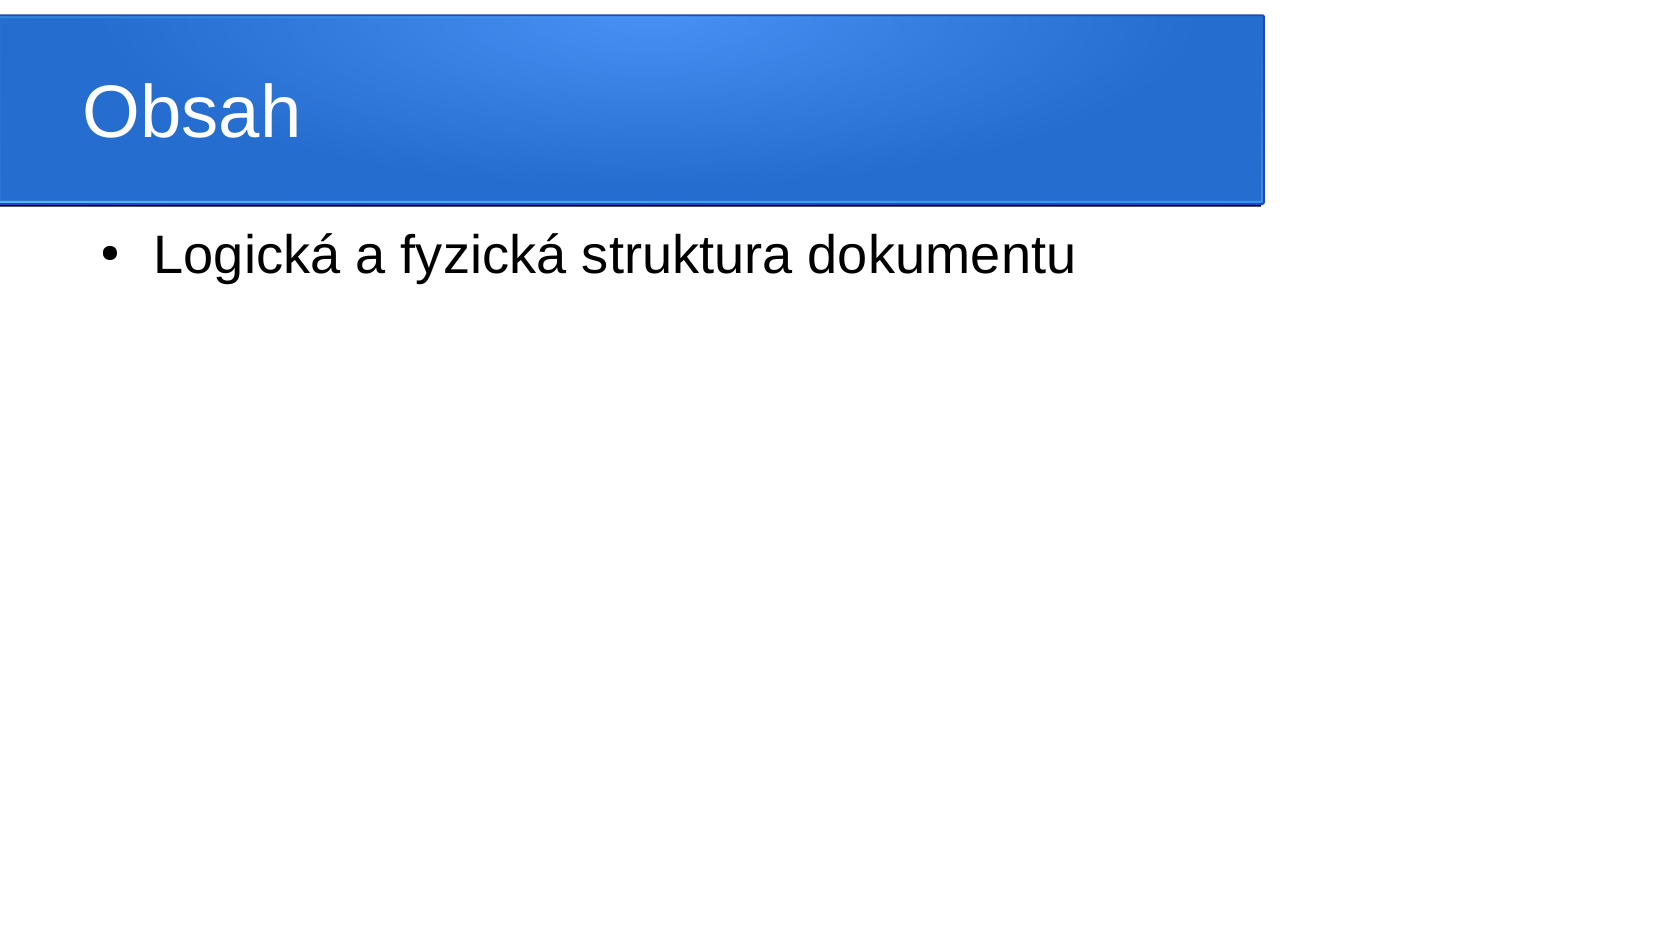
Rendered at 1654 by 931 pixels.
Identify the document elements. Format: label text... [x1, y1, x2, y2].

title Obsah [82, 35, 1235, 189]
list Logická a fyzická struktura dokumentu [82, 224, 1571, 764]
